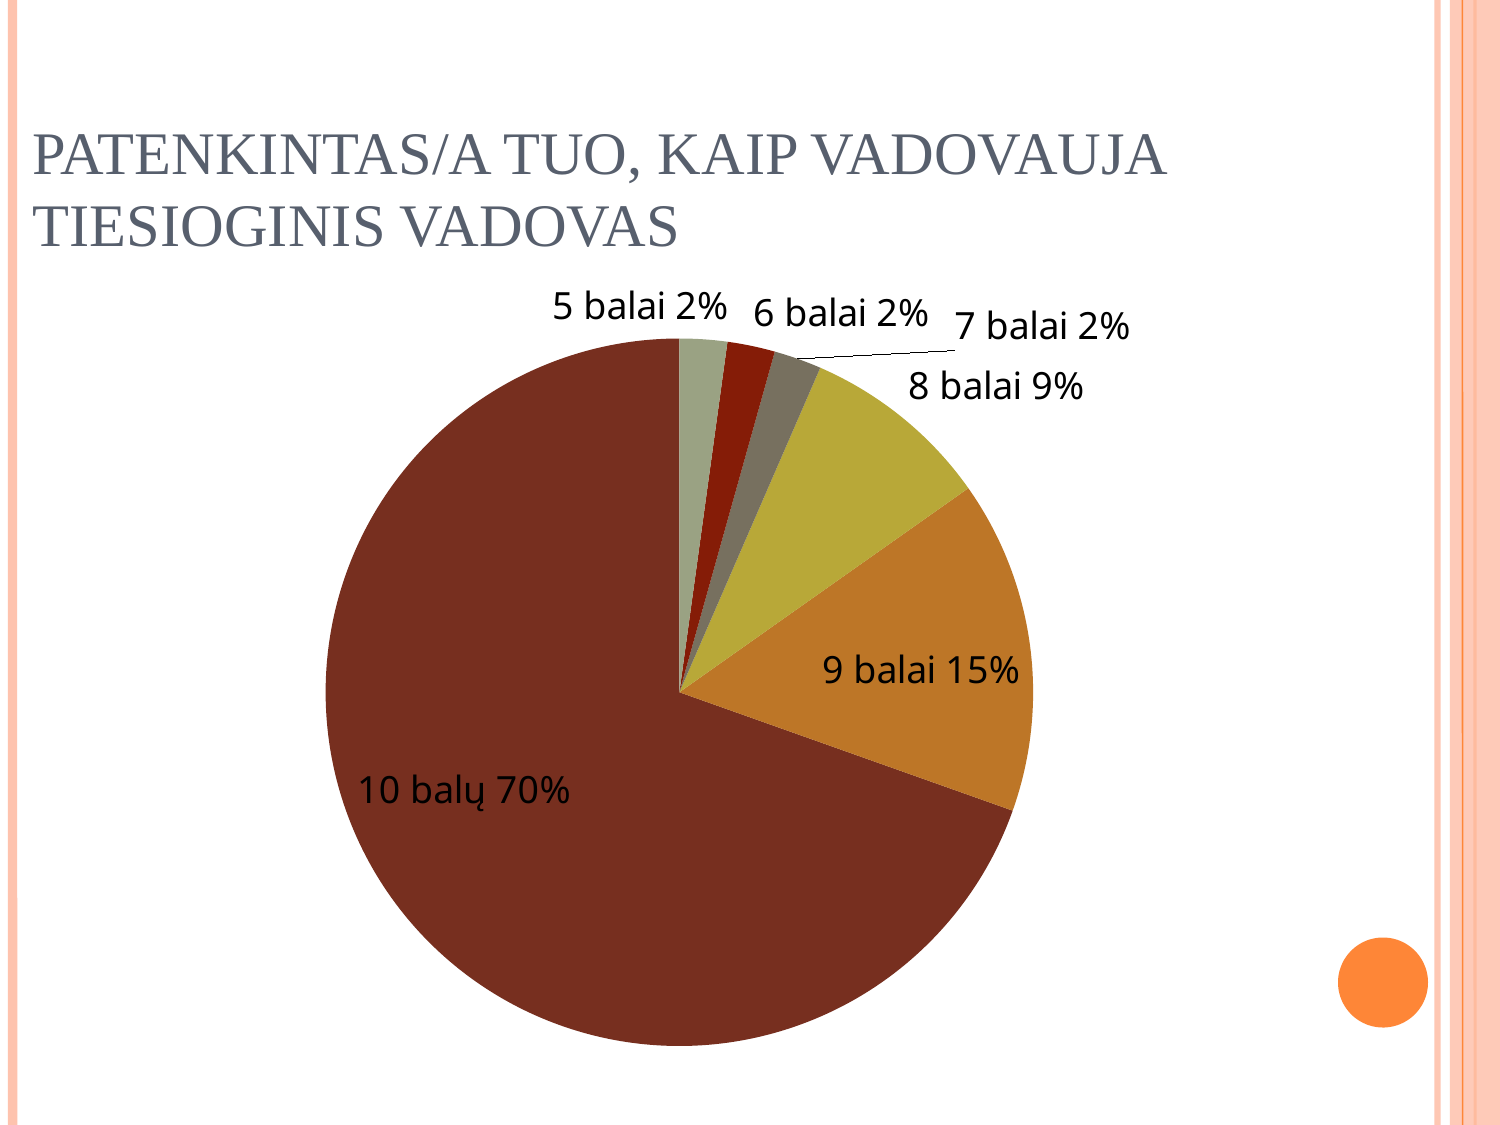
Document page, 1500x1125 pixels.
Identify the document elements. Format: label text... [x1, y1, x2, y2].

title Patenkintas/a tuo, kaip vadovauja tiesioginis vadovas [17, 93, 1471, 267]
chart [75, 262, 1300, 1062]
